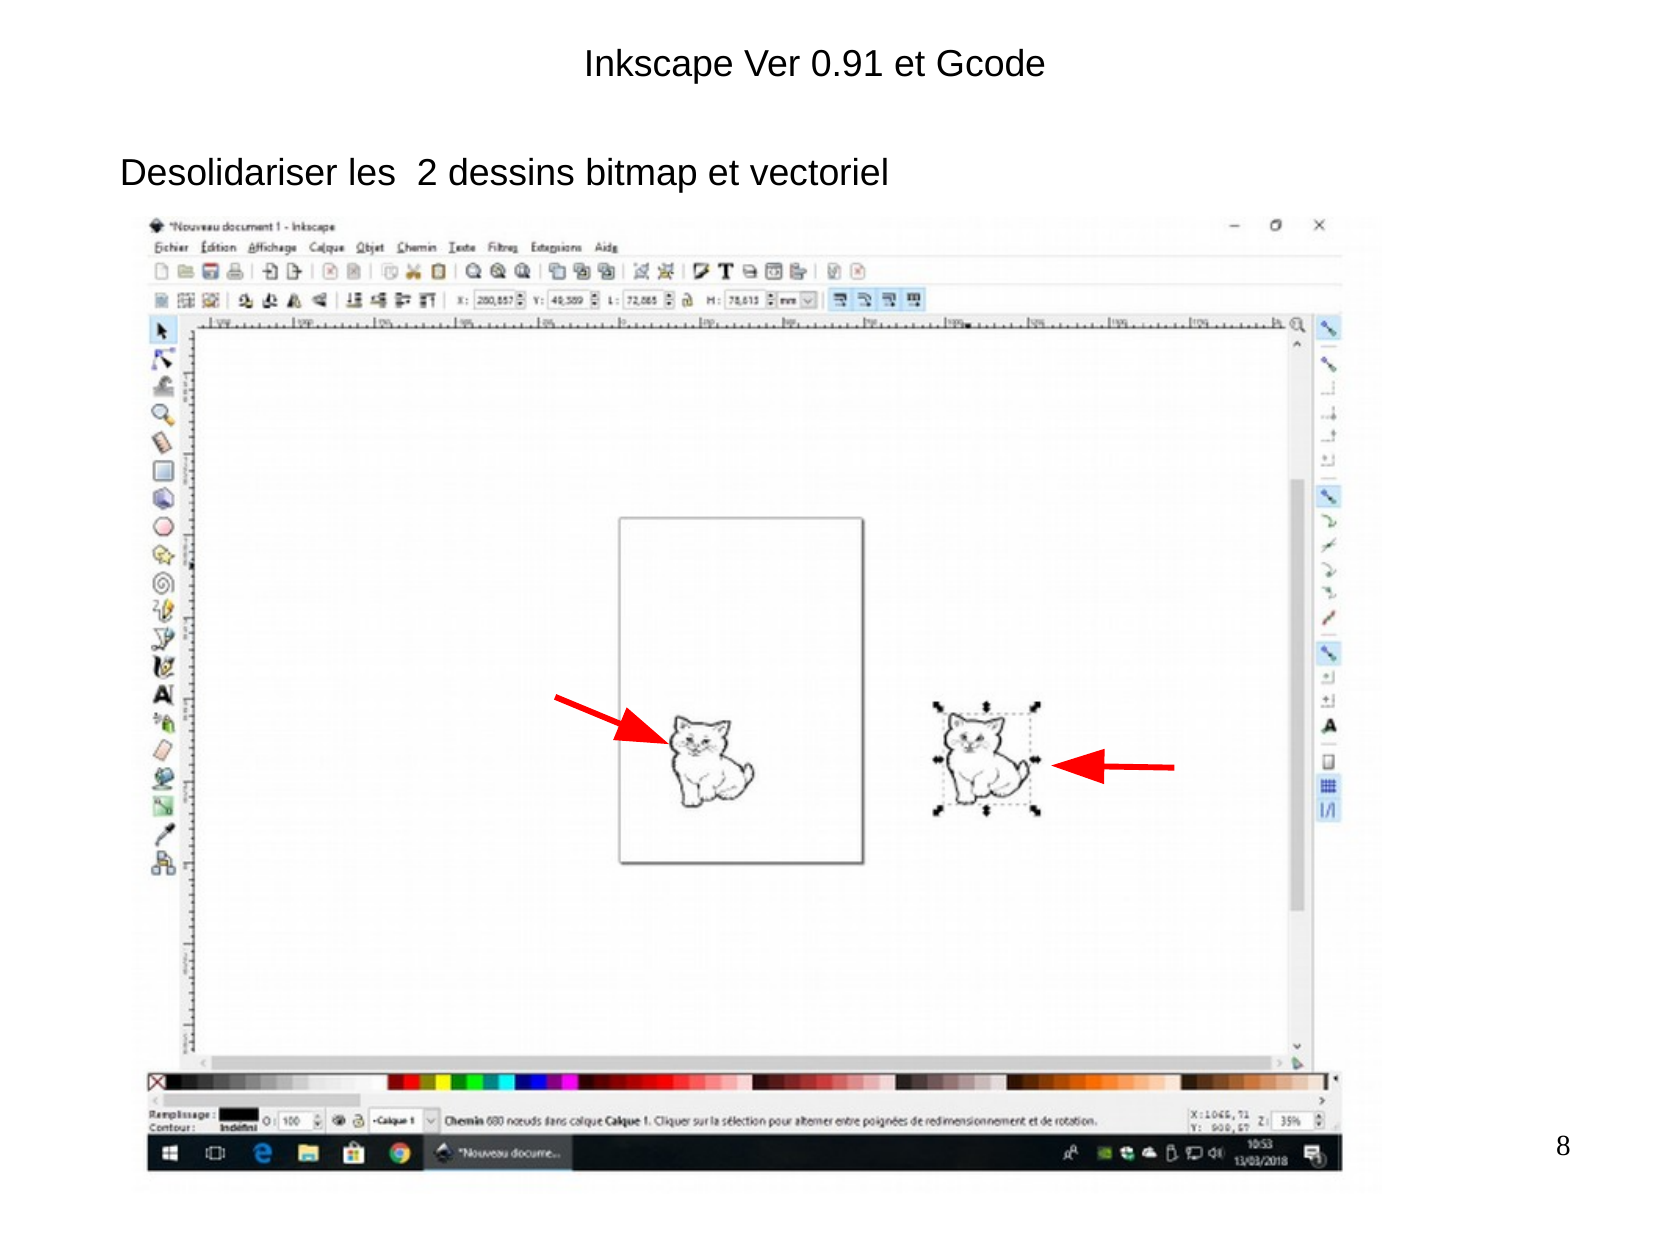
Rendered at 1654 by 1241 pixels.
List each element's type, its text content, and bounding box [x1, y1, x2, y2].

picture [131, 216, 1382, 1194]
text_box Inkscape Ver 0.91 et Gcode [106, 35, 1524, 93]
text_box Desolidariser les 2 dessins bitmap et vectoriel [94, 144, 1630, 244]
